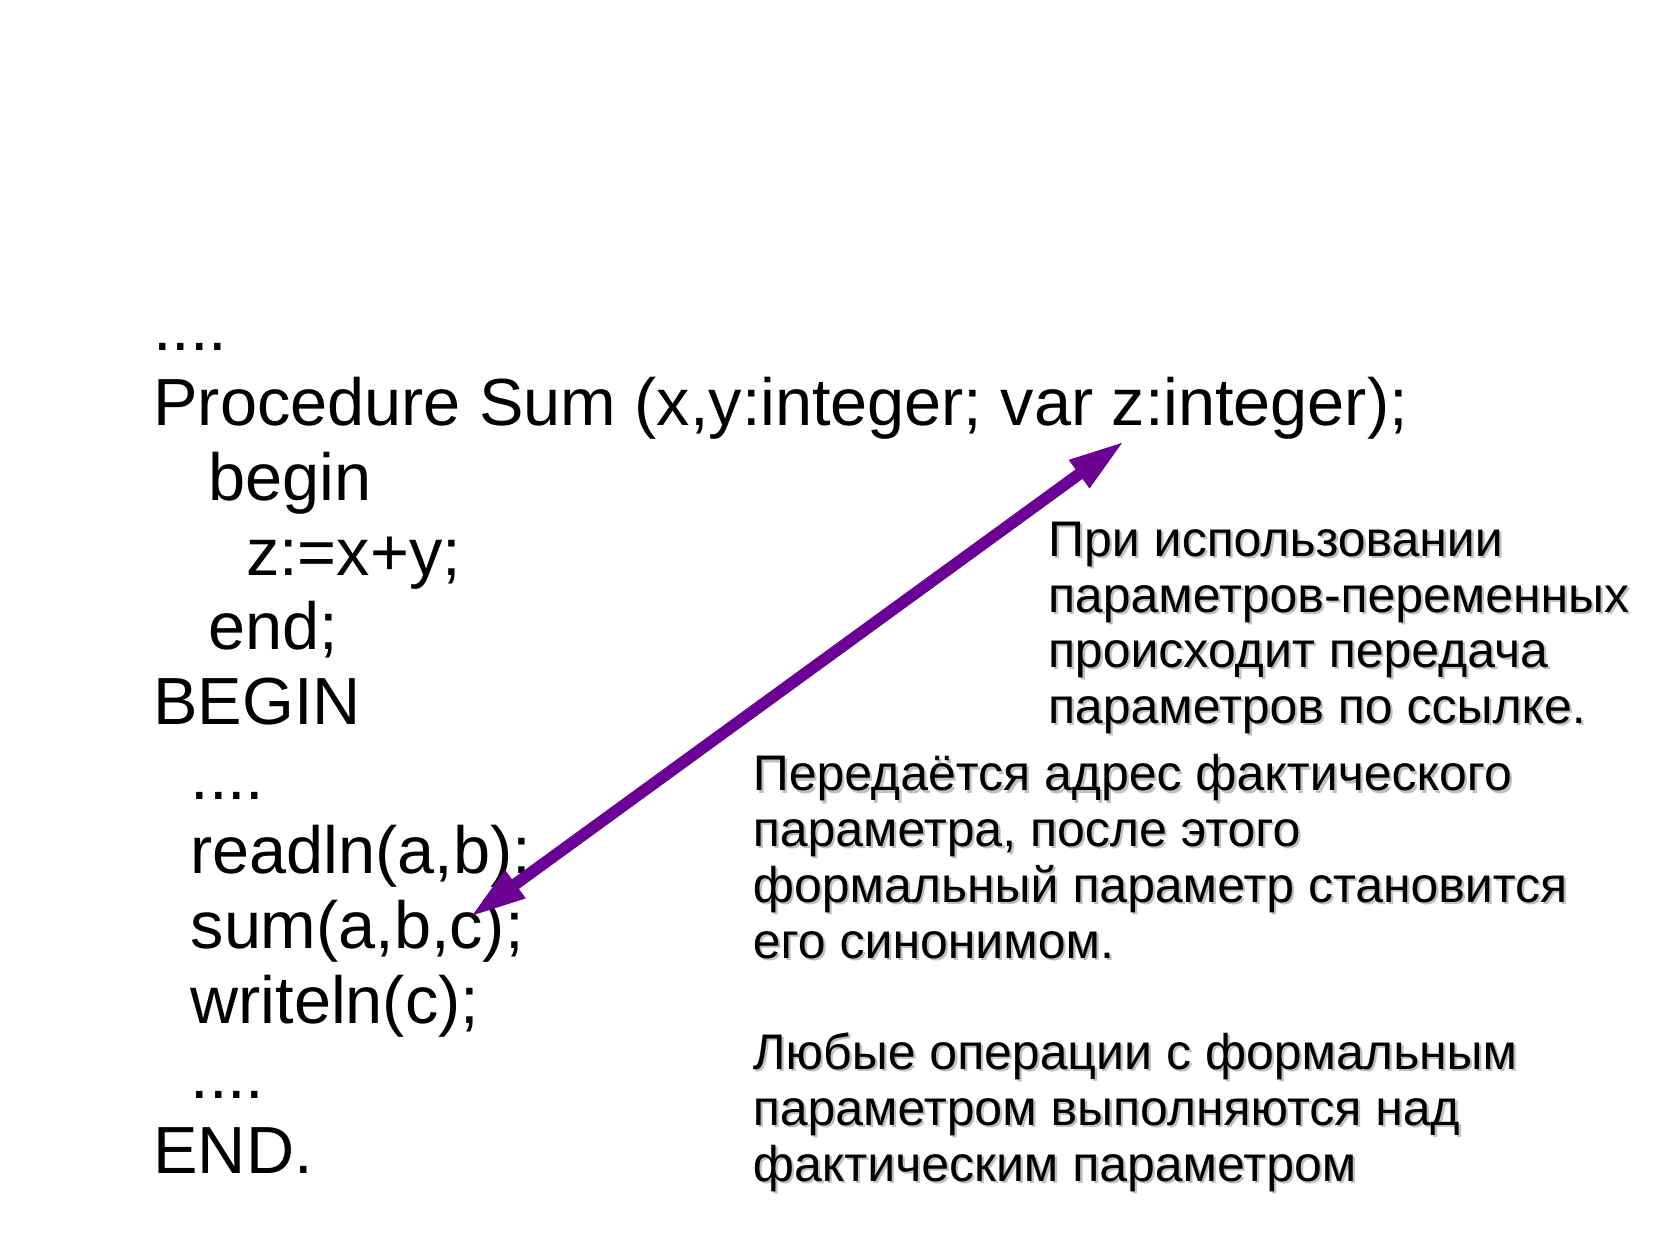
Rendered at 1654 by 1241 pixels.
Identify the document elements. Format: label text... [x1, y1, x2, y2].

text_box При использовании параметров-переменных происходит передача параметров по ссылке. [1033, 503, 1654, 798]
text_box Передаётся адрес фактического параметра, после этого формальный параметр становится его синонимом. Любые операции с формальным параметром выполняются над фактическим параметром [738, 738, 1595, 1199]
list .... Procedure Sum (x,y:integer; var z:integer); begin z:=x+y; end; BEGIN .... readln(a,b); sum(a,b,c); writeln(c); .... END. [82, 290, 1571, 1188]
